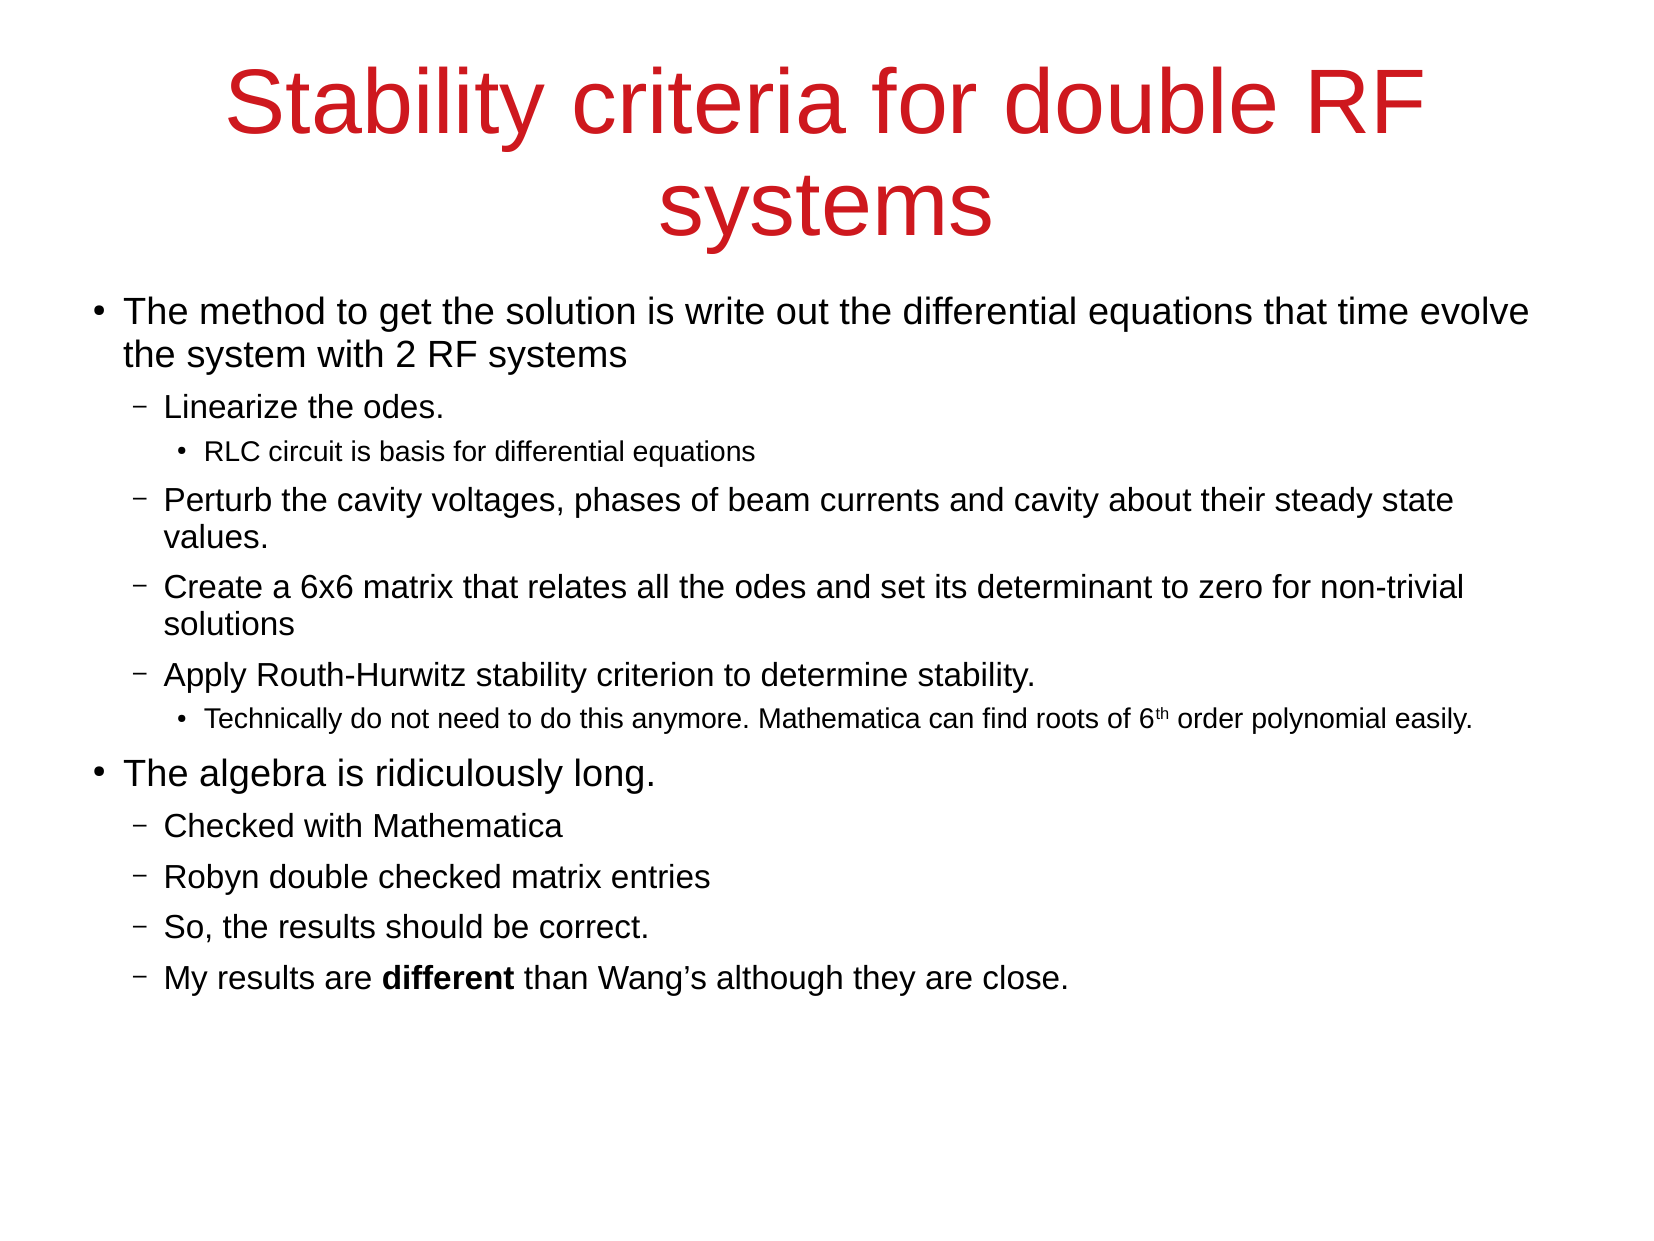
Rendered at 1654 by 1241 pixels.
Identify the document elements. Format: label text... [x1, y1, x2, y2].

title Stability criteria for double RF systems [82, 49, 1571, 257]
list The method to get the solution is write out the differential equations that time evolve the system with 2 RF systems Linearize the odes. RLC circuit is basis for differential equations Perturb the cavity voltages, phases of beam currents and cavity about their steady state values. Create a 6x6 matrix that relates all the odes and set its determinant to zero for non-trivial solutions Apply Routh-Hurwitz stability criterion to determine stability. Technically do not need to do this anymore. Mathematica can find roots of 6th order polynomial easily. The algebra is ridiculously long. Checked with Mathematica Robyn double checked matrix entries So, the results should be correct. My results are different than Wang’s although they are close. [82, 290, 1571, 1010]
